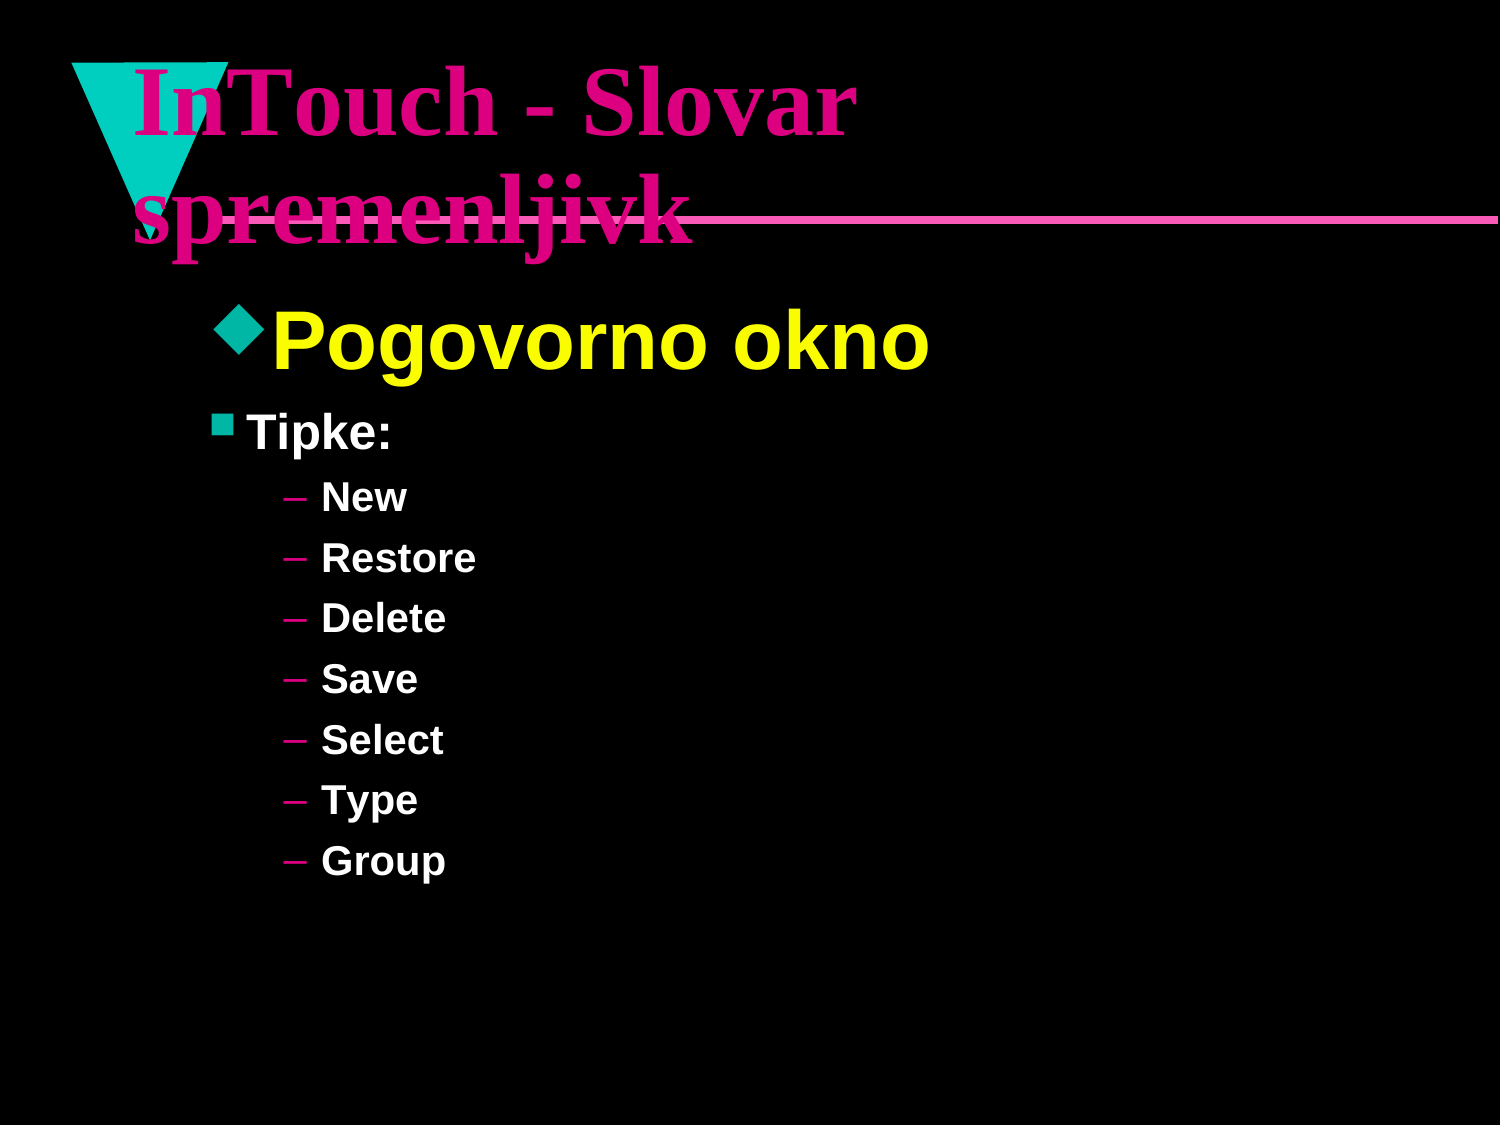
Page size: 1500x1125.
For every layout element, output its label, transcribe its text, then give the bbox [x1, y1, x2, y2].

list Pogovorno okno Tipke: New Restore Delete Save Select Type Group [118, 289, 1498, 965]
title InTouch - Slovar spremenljivk [117, 41, 1426, 273]
